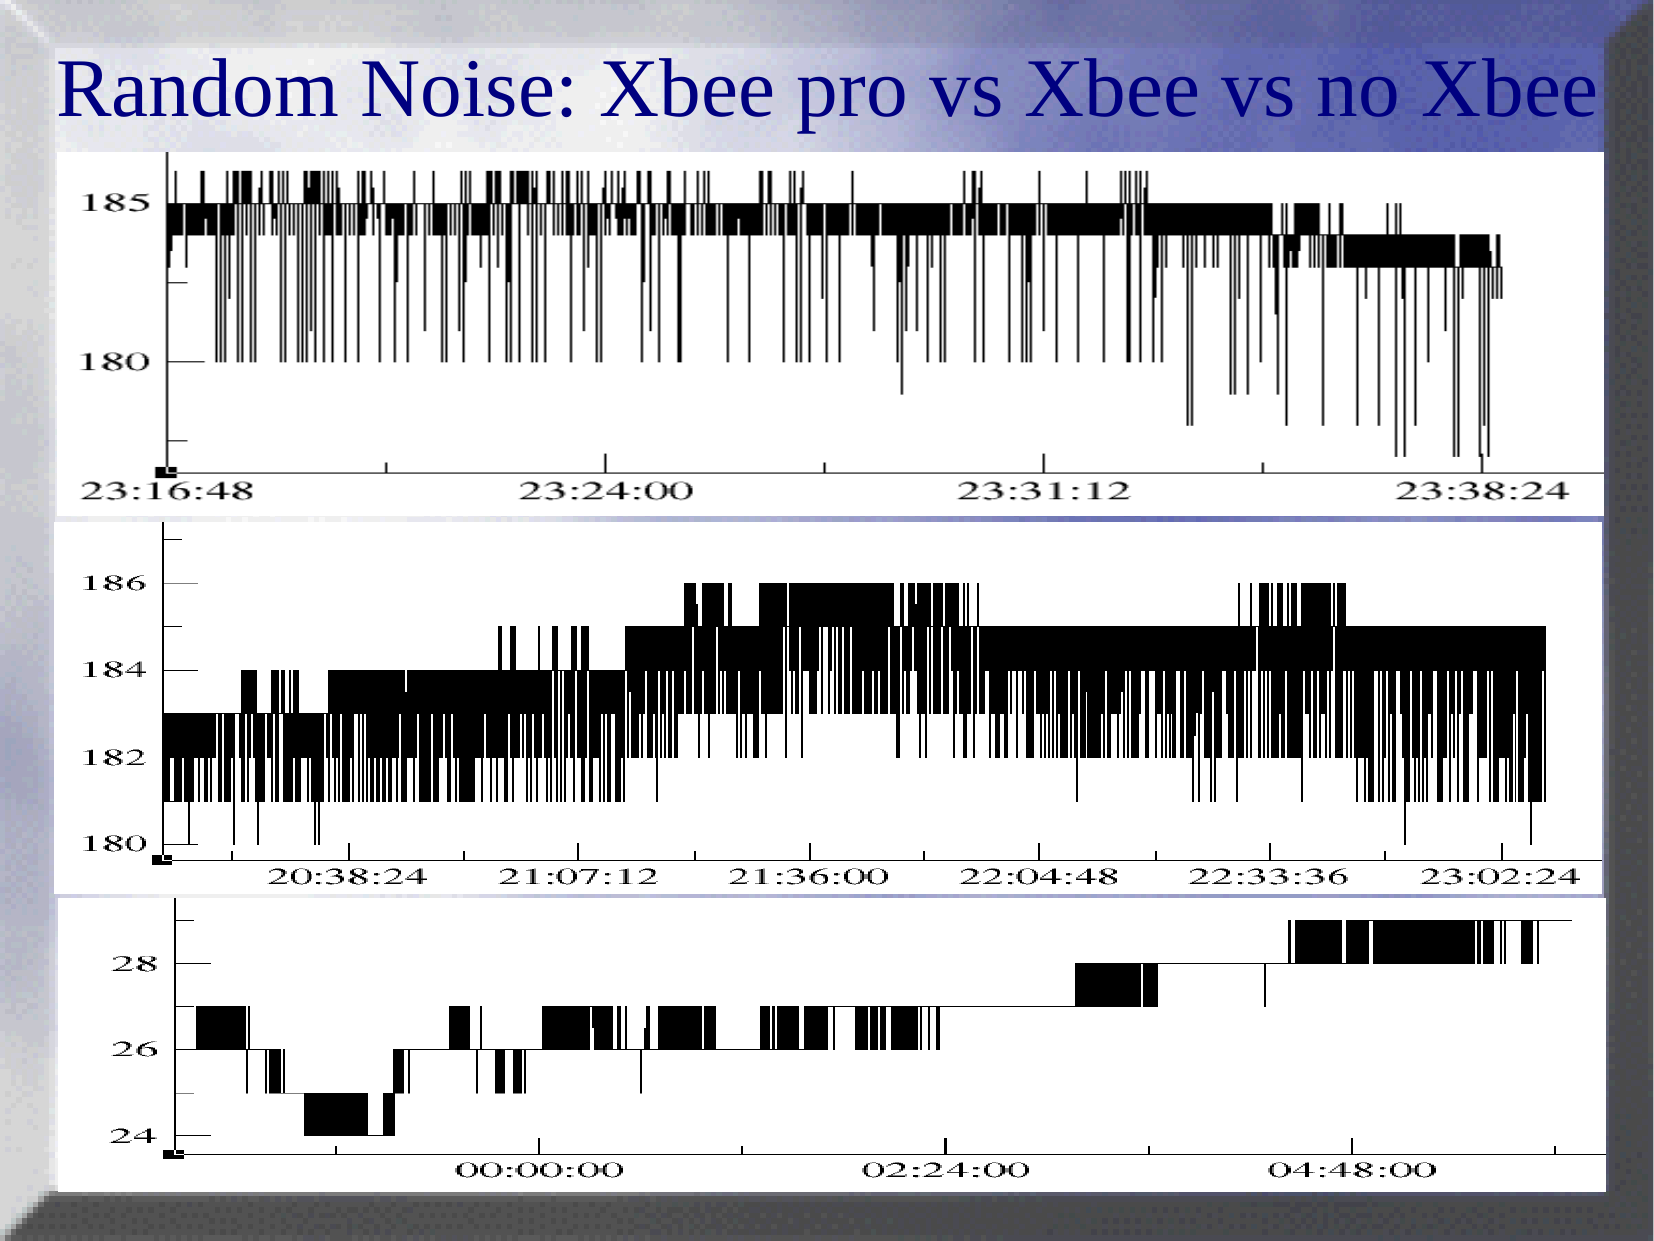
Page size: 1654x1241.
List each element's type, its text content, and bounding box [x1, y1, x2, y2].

title Random Noise: Xbee pro vs Xbee vs no Xbee [46, 0, 1611, 176]
picture [0, 0, 1654, 1241]
